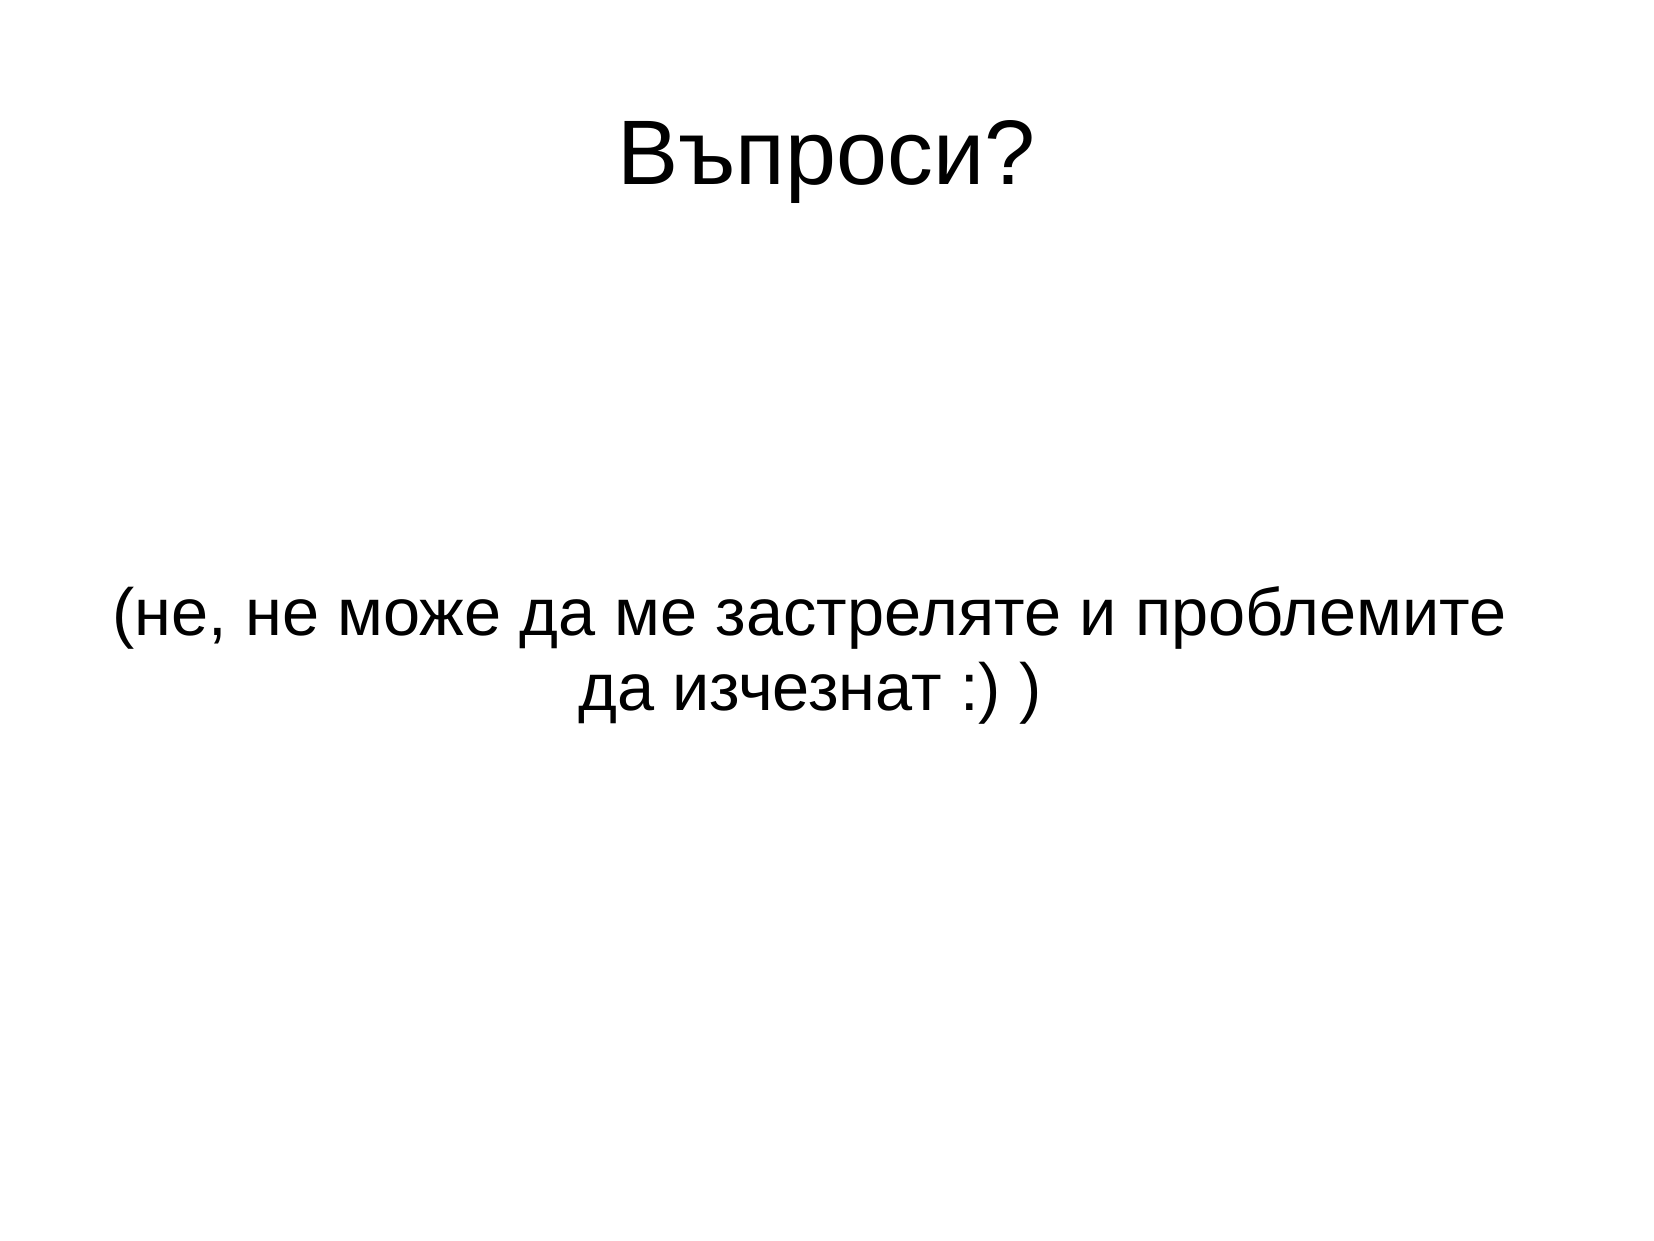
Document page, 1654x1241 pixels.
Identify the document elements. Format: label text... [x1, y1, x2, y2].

title Въпроси? [82, 49, 1571, 257]
subtitle (не, не може да ме застреляте и проблемите да изчезнат :) ) [82, 290, 1538, 1010]
